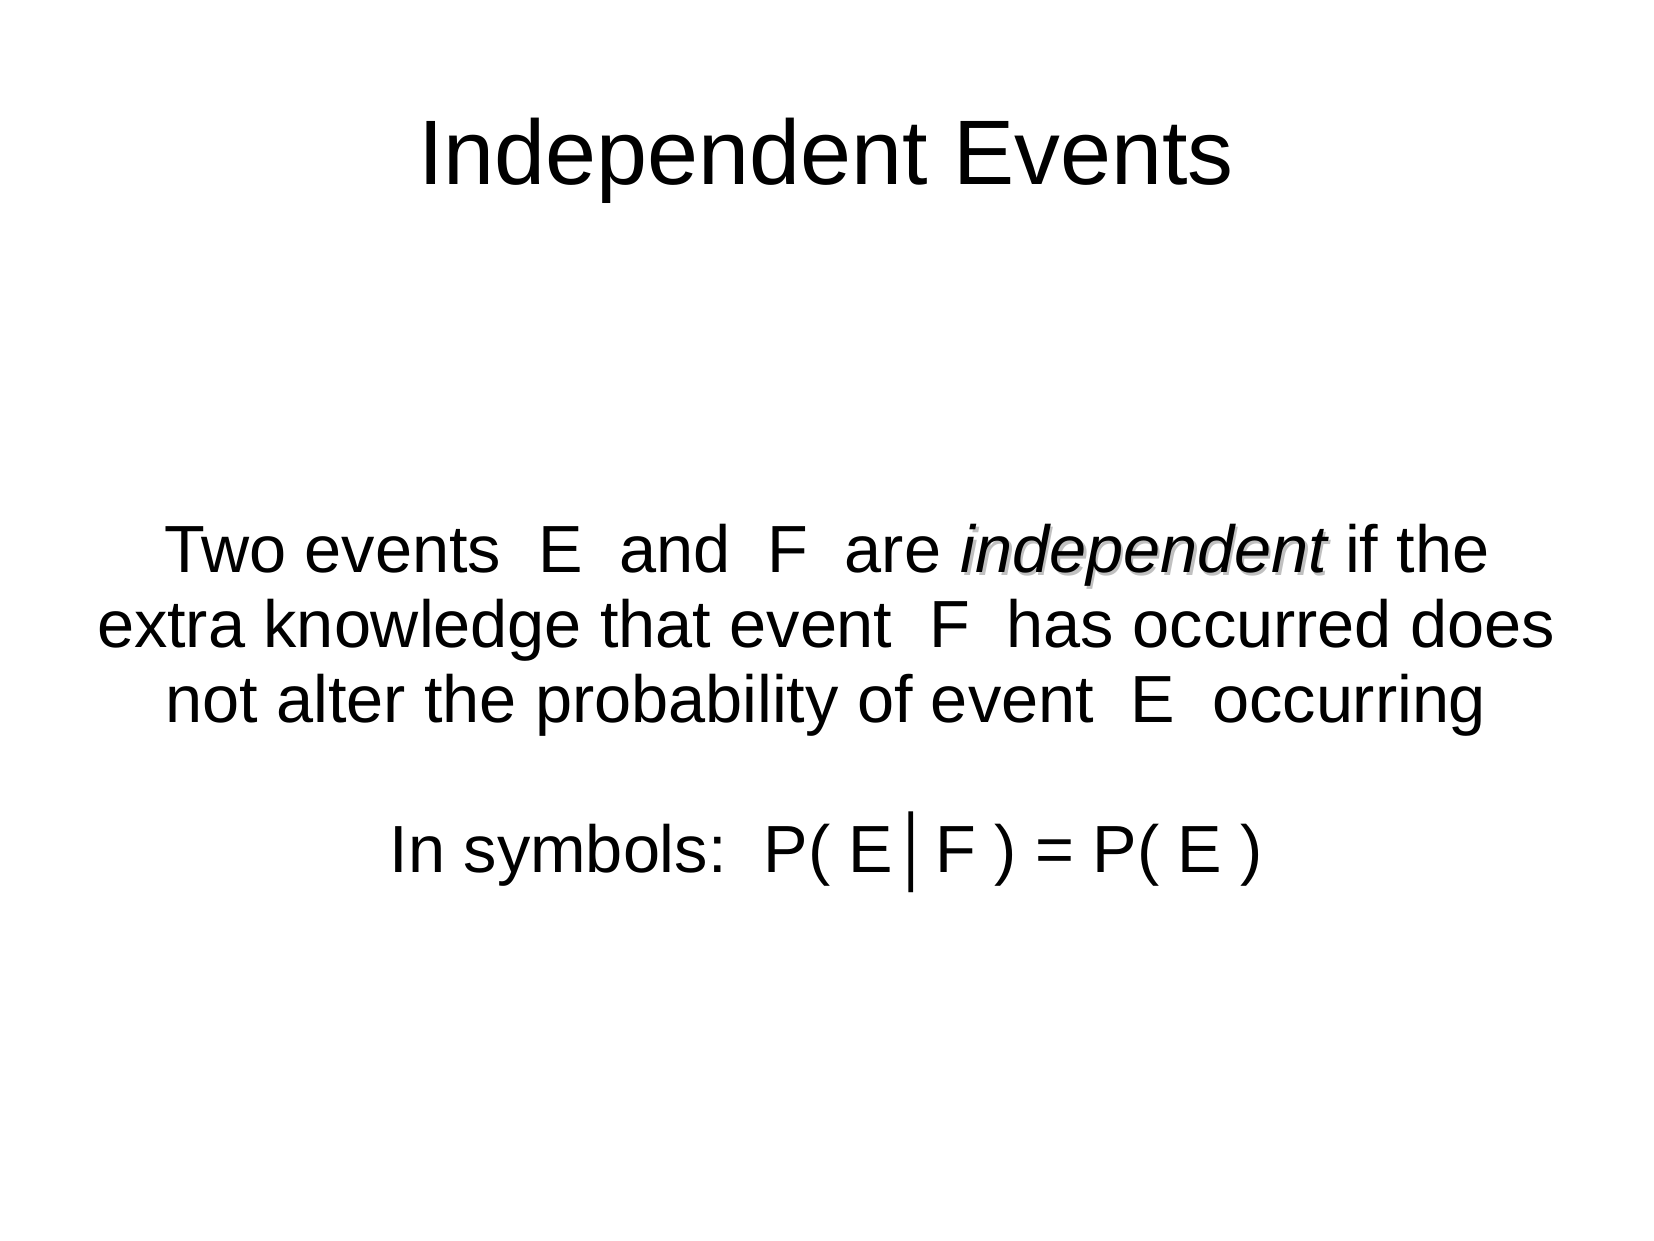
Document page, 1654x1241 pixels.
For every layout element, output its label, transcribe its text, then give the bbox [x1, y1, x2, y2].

subtitle Two events E and F are independent if the extra knowledge that event F has occurred does not alter the probability of event E occurring In symbols: P( E│F ) = P( E ) [82, 297, 1571, 1102]
title Independent Events [82, 56, 1571, 250]
